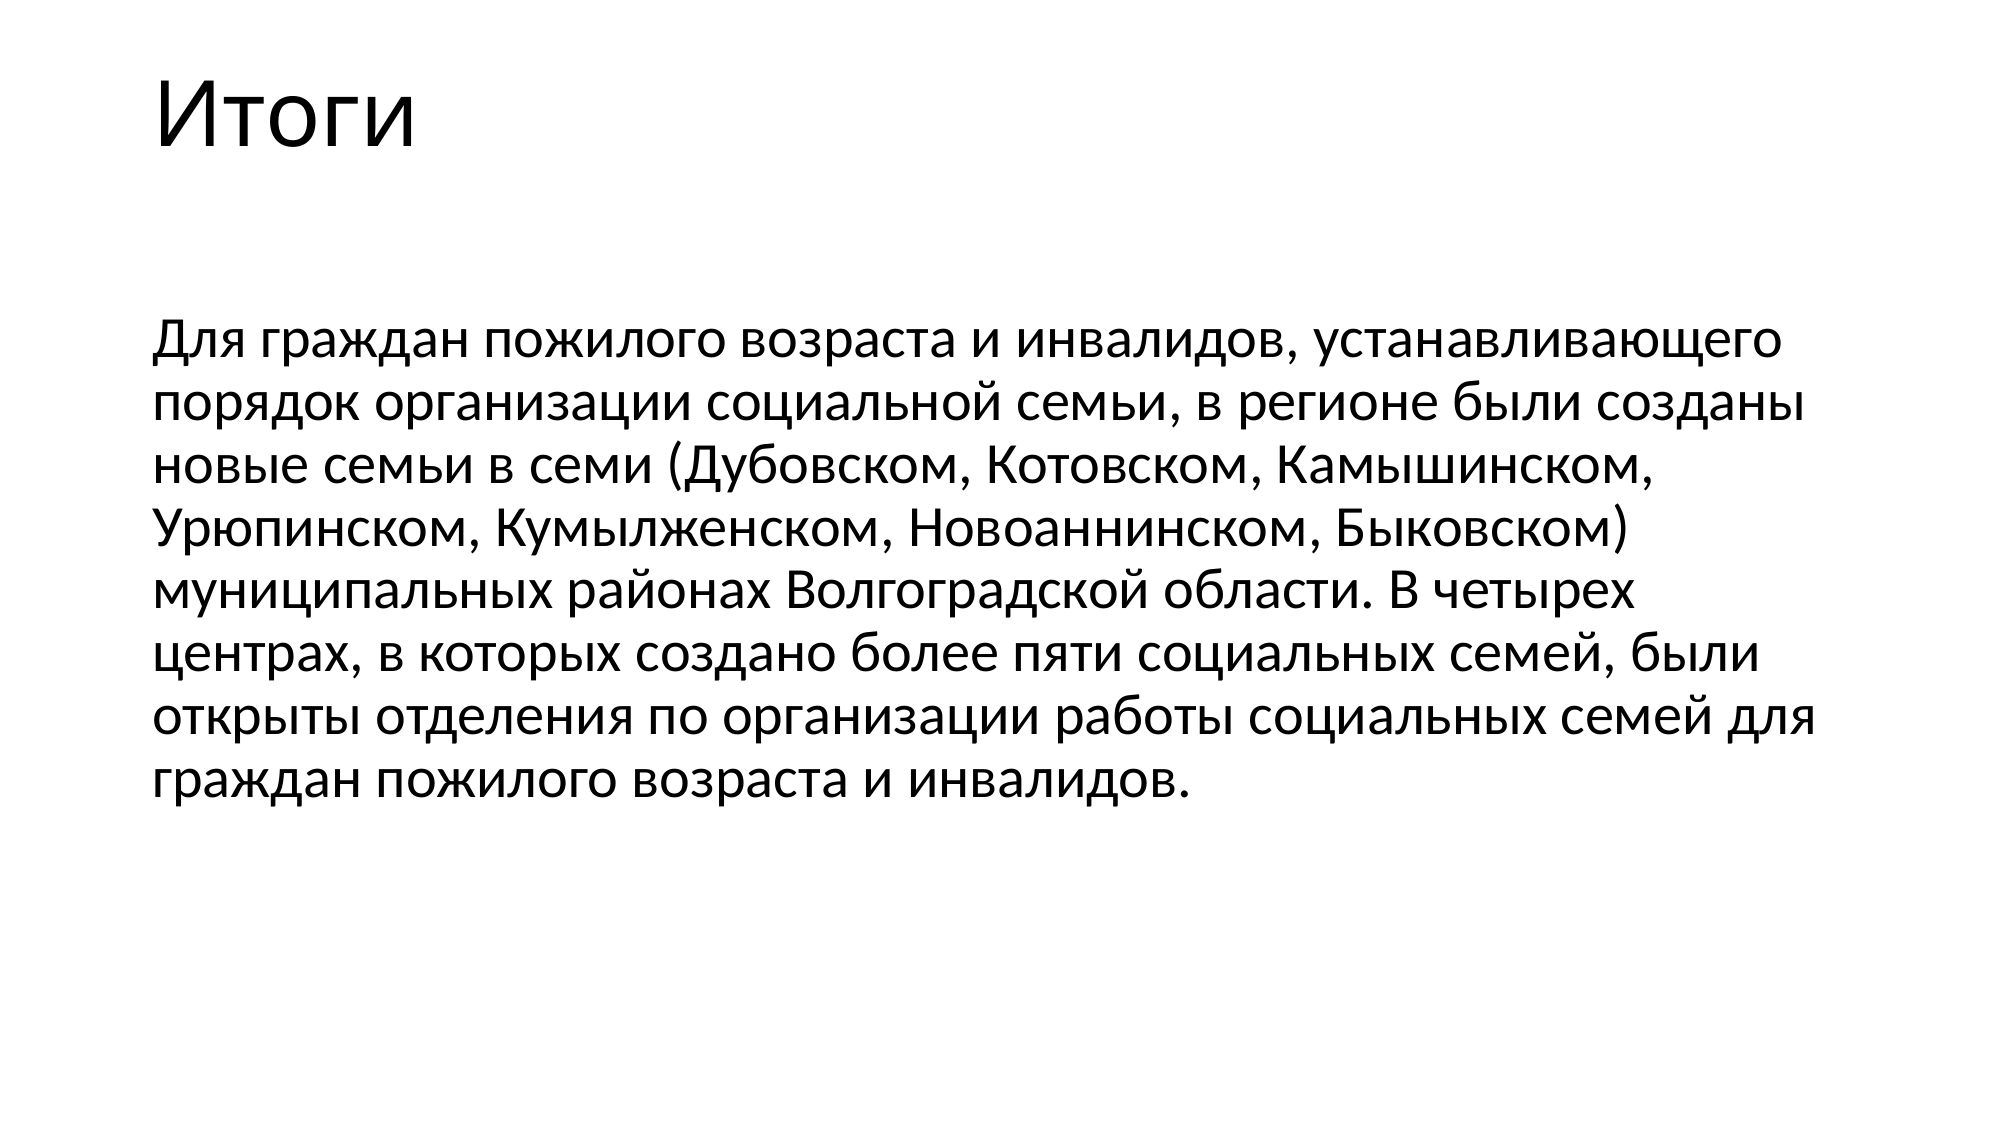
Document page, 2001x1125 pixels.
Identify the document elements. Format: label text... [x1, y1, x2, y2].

title Итоги [137, 59, 1863, 278]
list Для граждан пожилого возраста и инвалидов, устанавливающего порядок организации социальной семьи, в регионе были созданы новые семьи в семи (Дубовском, Котовском, Камышинском, Урюпинском, Кумылженском, Новоаннинском, Быковском) муниципальных районах Волгоградской области. В четырех центрах, в которых создано более пяти социальных семей, были открыты отделения по организации работы социальных семей для граждан пожилого возраста и инвалидов. [137, 299, 1863, 1014]
